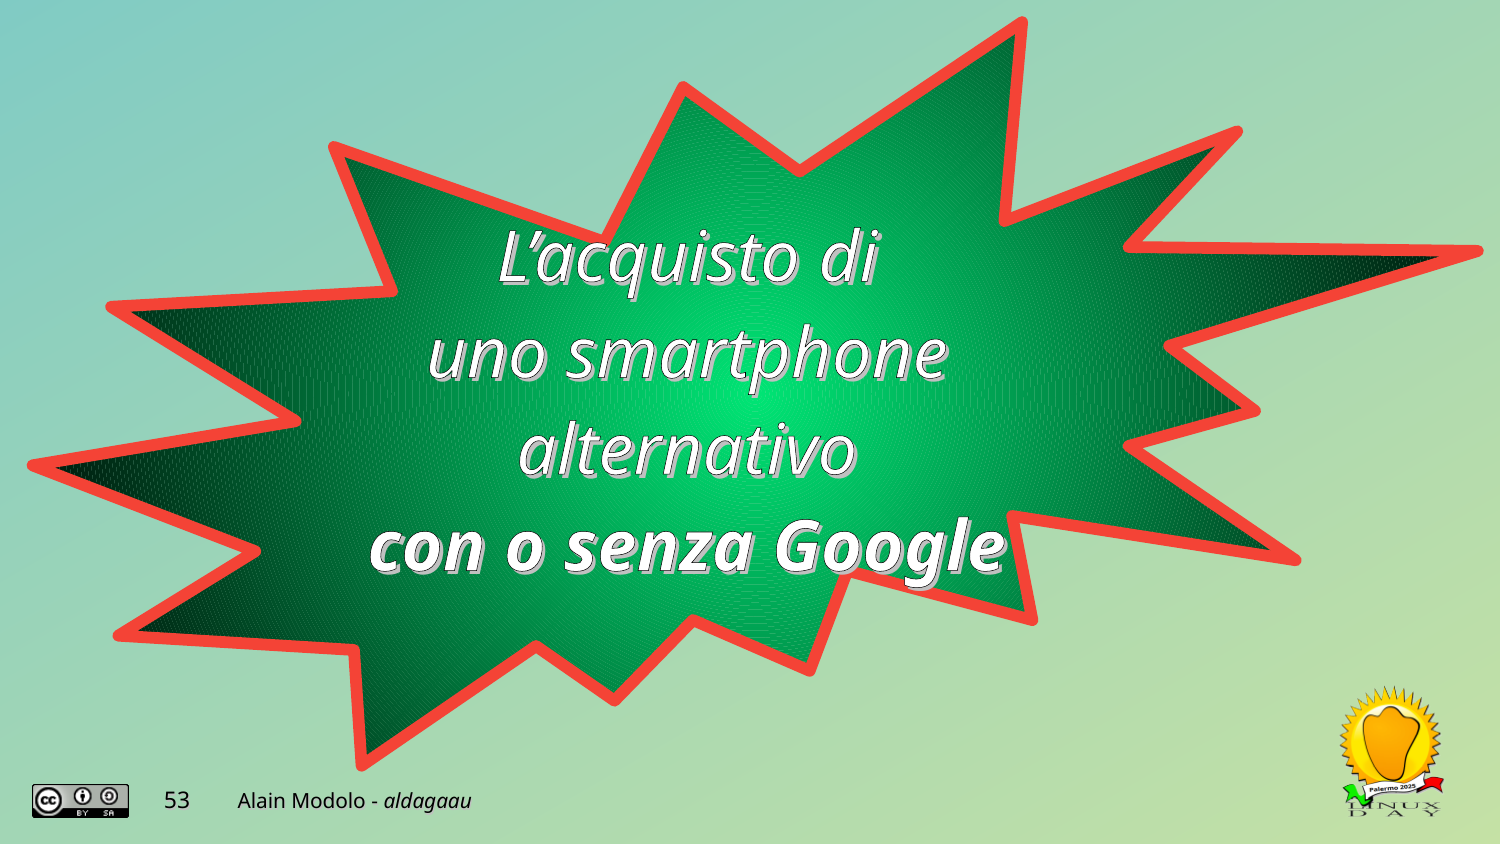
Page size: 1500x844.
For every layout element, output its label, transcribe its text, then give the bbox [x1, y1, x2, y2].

text_box L’acquisto di uno smartphone alternativo con o senza Google [32, 22, 1478, 766]
picture [32, 784, 129, 818]
picture [1233, 670, 1500, 844]
